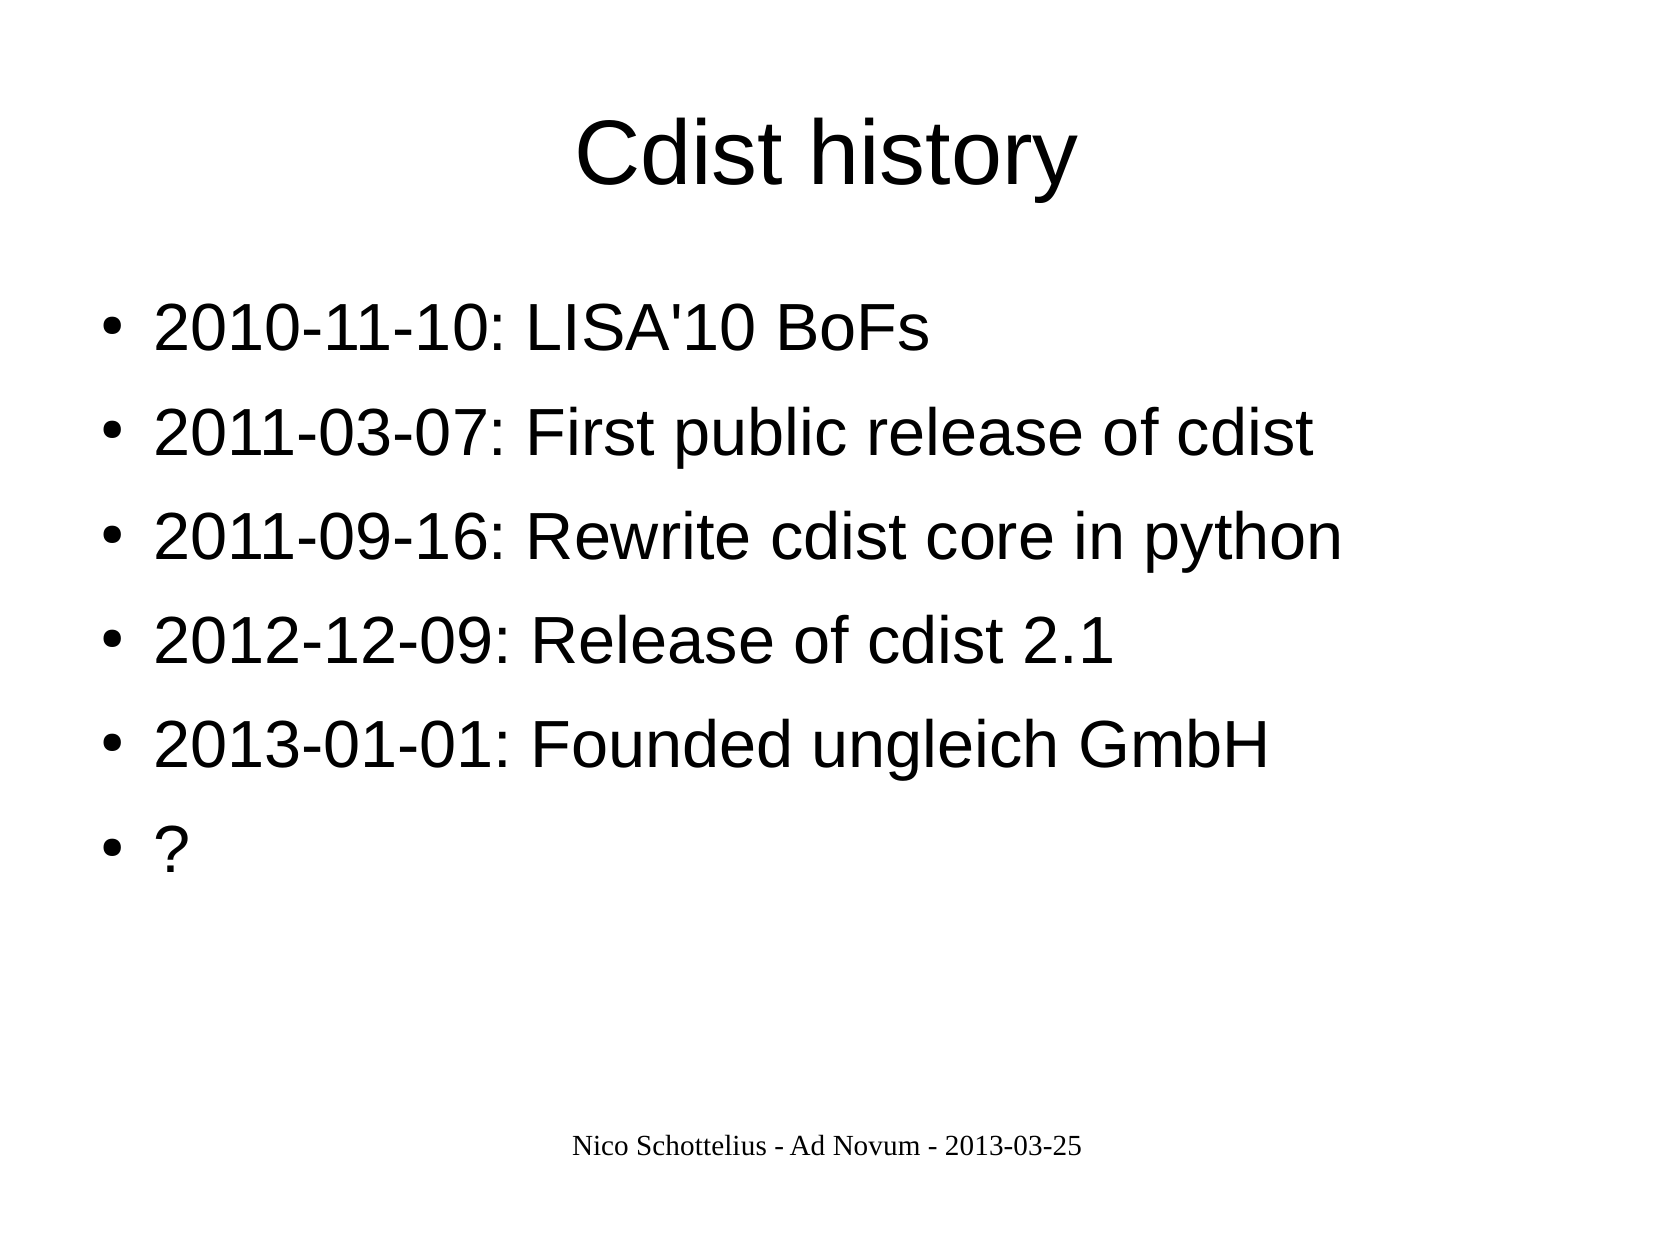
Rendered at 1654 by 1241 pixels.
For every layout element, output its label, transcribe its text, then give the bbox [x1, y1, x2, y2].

list 2010-11-10: LISA'10 BoFs 2011-03-07: First public release of cdist 2011-09-16: Rewrite cdist core in python 2012-12-09: Release of cdist 2.1 2013-01-01: Founded ungleich GmbH ? [82, 290, 1538, 1010]
title Cdist history [82, 49, 1571, 257]
